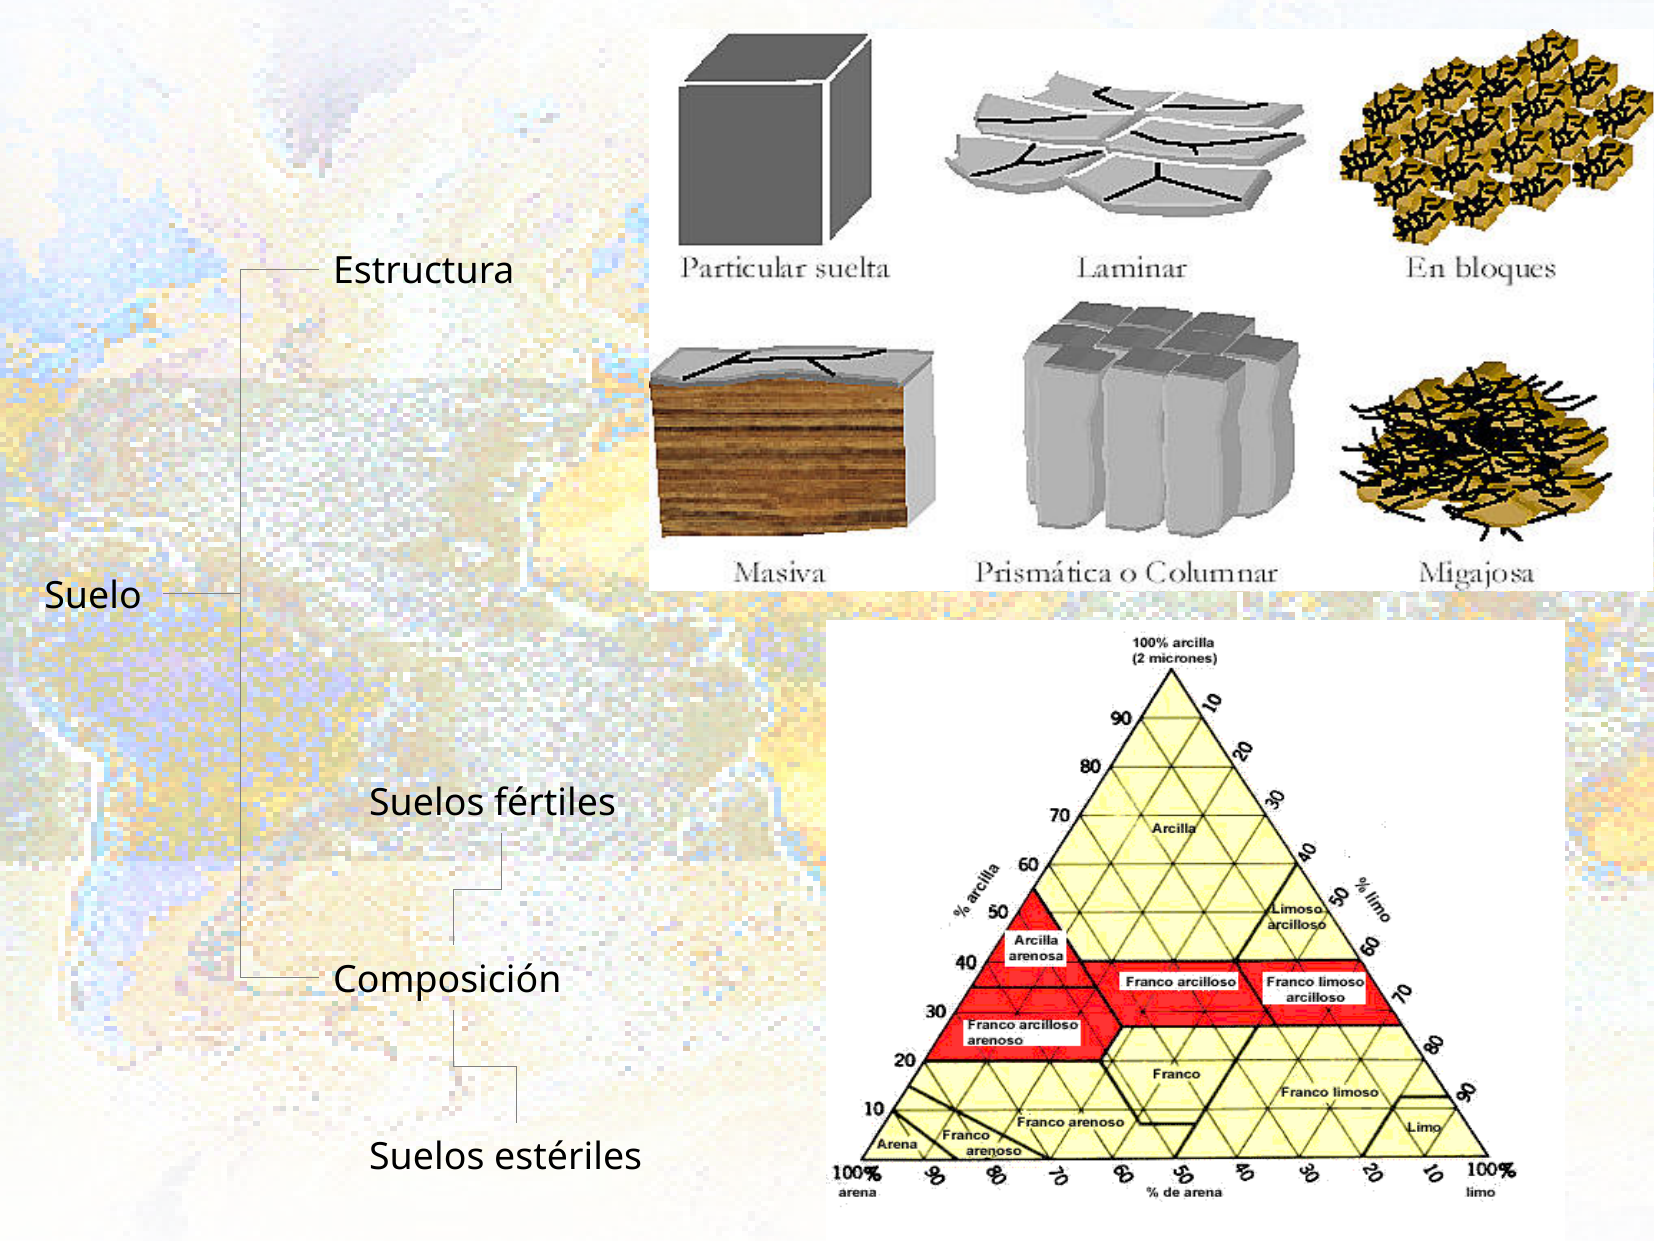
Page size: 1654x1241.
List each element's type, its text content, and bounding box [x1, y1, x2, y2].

text_box Estructura [318, 236, 543, 295]
text_box Composición [318, 944, 589, 1004]
text_box Suelo [29, 561, 164, 620]
text_box Suelos fértiles [354, 767, 650, 827]
picture [0, 0, 1654, 1241]
text_box Suelos estériles [354, 1122, 679, 1181]
